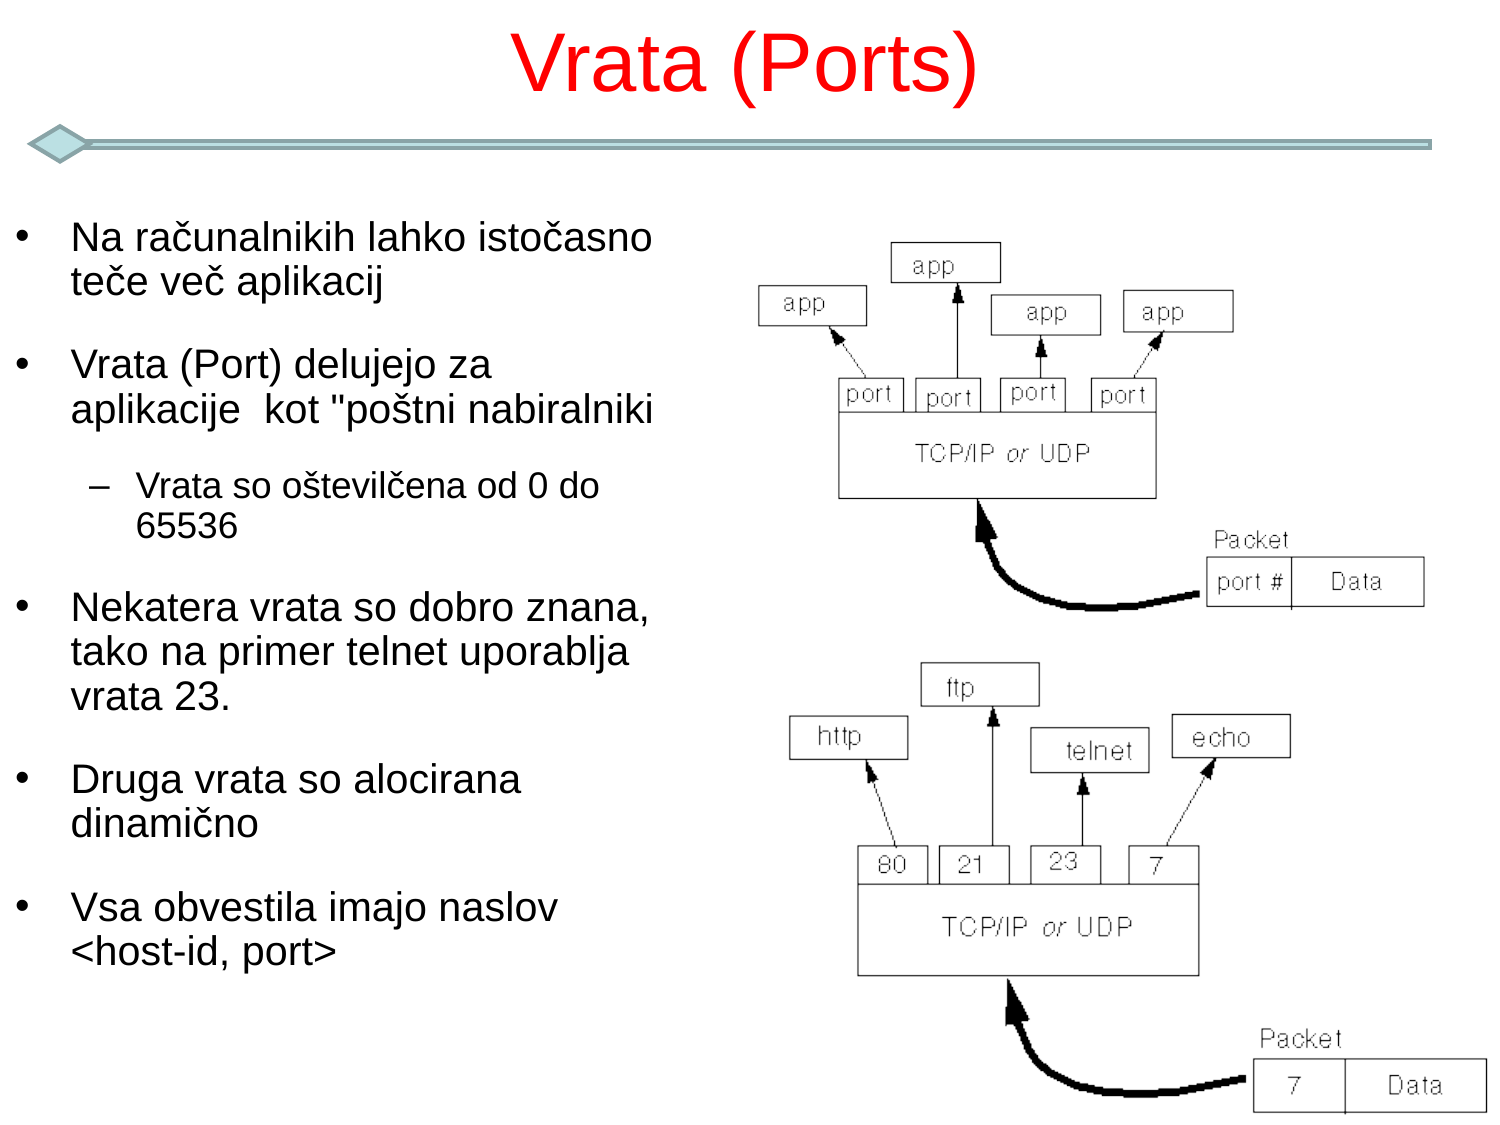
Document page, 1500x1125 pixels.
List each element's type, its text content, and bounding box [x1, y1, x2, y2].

list Na računalnikih lahko istočasno teče več aplikacij Vrata (Port) delujejo za aplikacije kot "poštni nabiralniki Vrata so oštevilčena od 0 do 65536 Nekatera vrata so dobro znana, tako na primer telnet uporablja vrata 23. Druga vrata so alocirana dinamično Vsa obvestila imajo naslov <host-id, port> [0, 207, 680, 991]
title Vrata (Ports) [70, 0, 1421, 118]
text_box [726, 222, 1442, 629]
text_box [776, 654, 1500, 1125]
